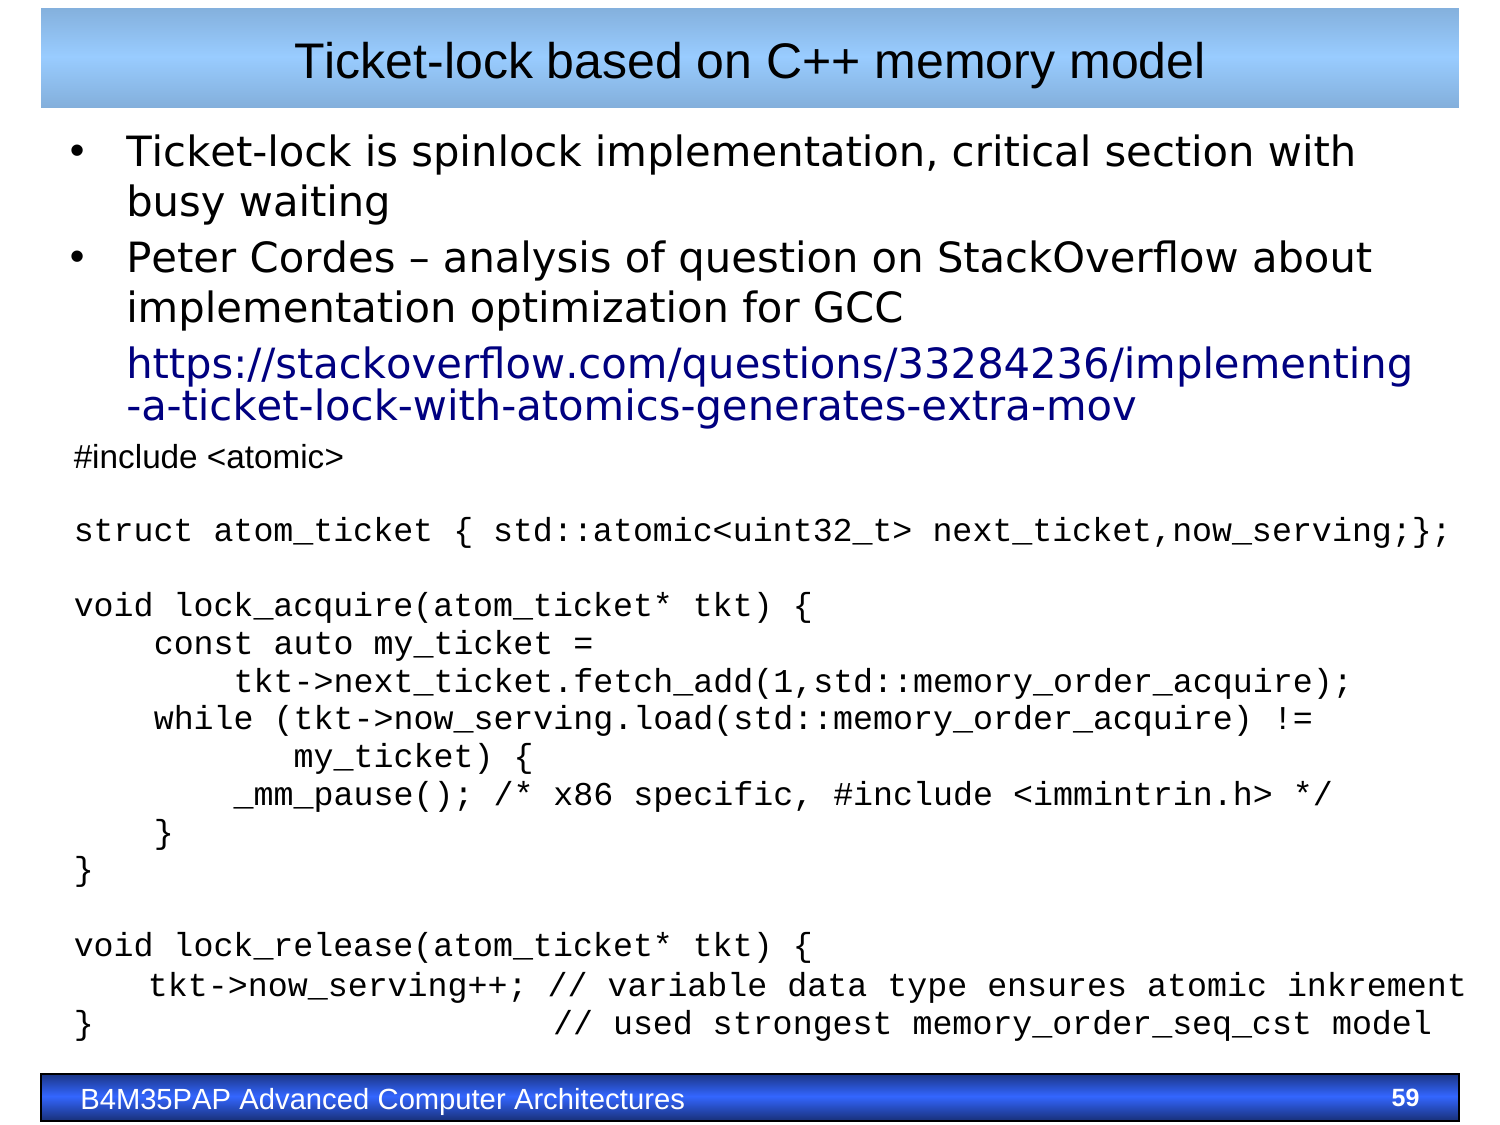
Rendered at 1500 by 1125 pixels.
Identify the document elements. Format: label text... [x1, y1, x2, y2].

title Ticket-lock based on C++ memory model [41, 8, 1459, 108]
list Ticket-lock is spinlock implementation, critical section with busy waiting Peter Cordes – analysis of question on StackOverflow about implementation optimization for GCC https://stackoverflow.com/questions/33284236/implementing-a-ticket-lock-with-atomics-generates-extra-mov [55, 117, 1433, 410]
text_box #include <atomic> struct atom_ticket { std::atomic<uint32_t> next_ticket,now_serving;}; void lock_acquire(atom_ticket* tkt) { const auto my_ticket = tkt->next_ticket.fetch_add(1,std::memory_order_acquire); while (tkt->now_serving.load(std::memory_order_acquire) != my_ticket) { _mm_pause(); /* x86 specific, #include <immintrin.h> */ } } void lock_release(atom_ticket* tkt) { tkt->now_serving++; // variable data type ensures atomic inkrement } // used strongest memory_order_seq_cst model [59, 431, 1492, 1090]
